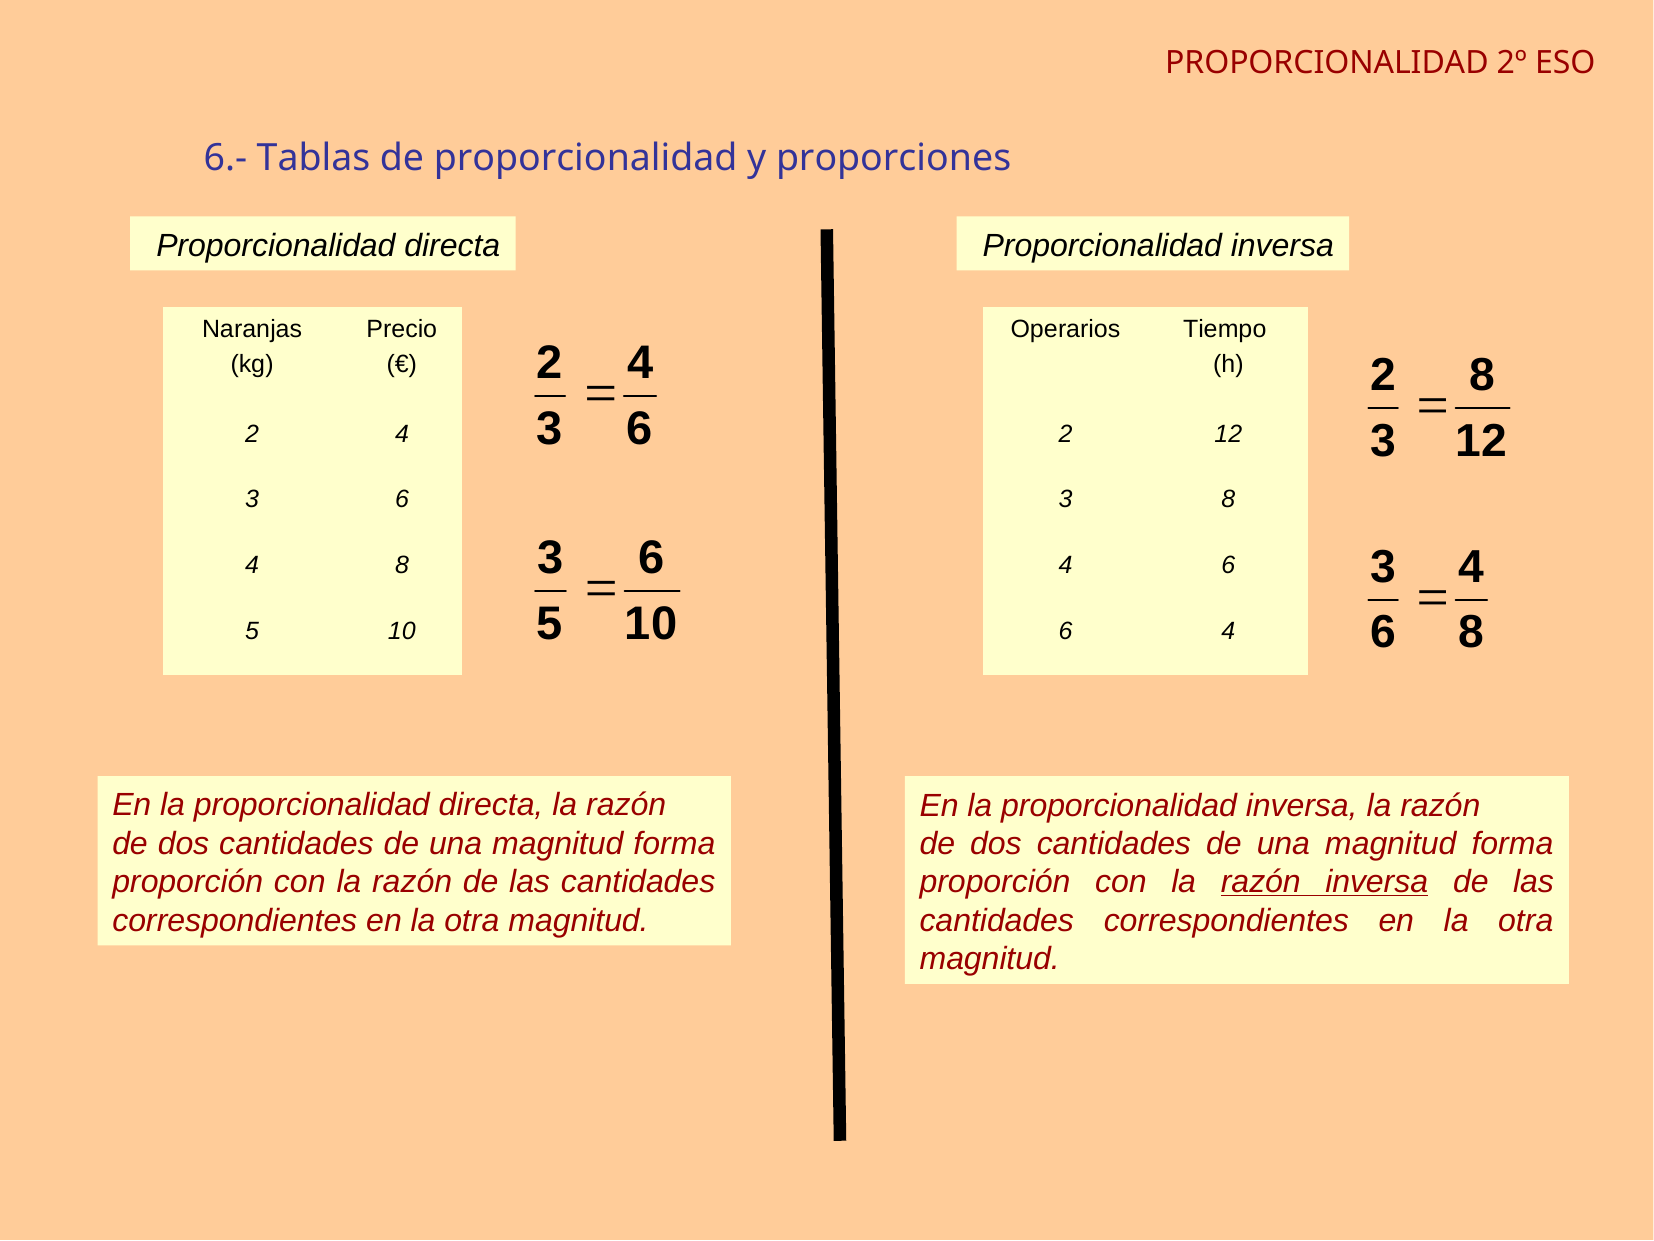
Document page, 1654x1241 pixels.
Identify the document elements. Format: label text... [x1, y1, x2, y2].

text_box [527, 333, 689, 652]
table_cell 6 [333, 478, 462, 543]
table_header Operarios [983, 307, 1139, 412]
table_cell 5 [163, 609, 333, 675]
text_box Proporcionalidad inversa [956, 216, 1350, 271]
table_cell 4 [983, 543, 1139, 609]
table_header Naranjas (kg) [163, 307, 333, 412]
table_cell 6 [983, 609, 1139, 675]
text_box PROPORCIONALIDAD 2º ESO [1150, 34, 1611, 89]
text_box En la proporcionalidad directa, la razón de dos cantidades de una magnitud forma proporción con la razón de las cantidades correspondientes en la otra magnitud. [97, 776, 731, 946]
table_cell 4 [333, 412, 462, 478]
table_cell 3 [983, 478, 1139, 543]
table_cell 2 [983, 412, 1139, 478]
table_header Precio (€) [333, 307, 462, 412]
table_cell 4 [1139, 609, 1308, 675]
text_box [1360, 346, 1539, 660]
table_cell 2 [163, 412, 333, 478]
text_box 6.- Tablas de proporcionalidad y proporciones [188, 125, 1028, 186]
table_cell 12 [1139, 412, 1308, 478]
text_box En la proporcionalidad inversa, la razón de dos cantidades de una magnitud forma proporción con la razón inversa de las cantidades correspondientes en la otra magnitud. [904, 776, 1569, 984]
text_box Proporcionalidad directa [130, 216, 516, 271]
table_header Tiempo (h) [1139, 307, 1308, 412]
table_cell 3 [163, 478, 333, 543]
table_cell 8 [1139, 478, 1308, 543]
table_cell 4 [163, 543, 333, 609]
table_cell 8 [333, 543, 462, 609]
table_cell 10 [333, 609, 462, 675]
table_cell 6 [1139, 543, 1308, 609]
